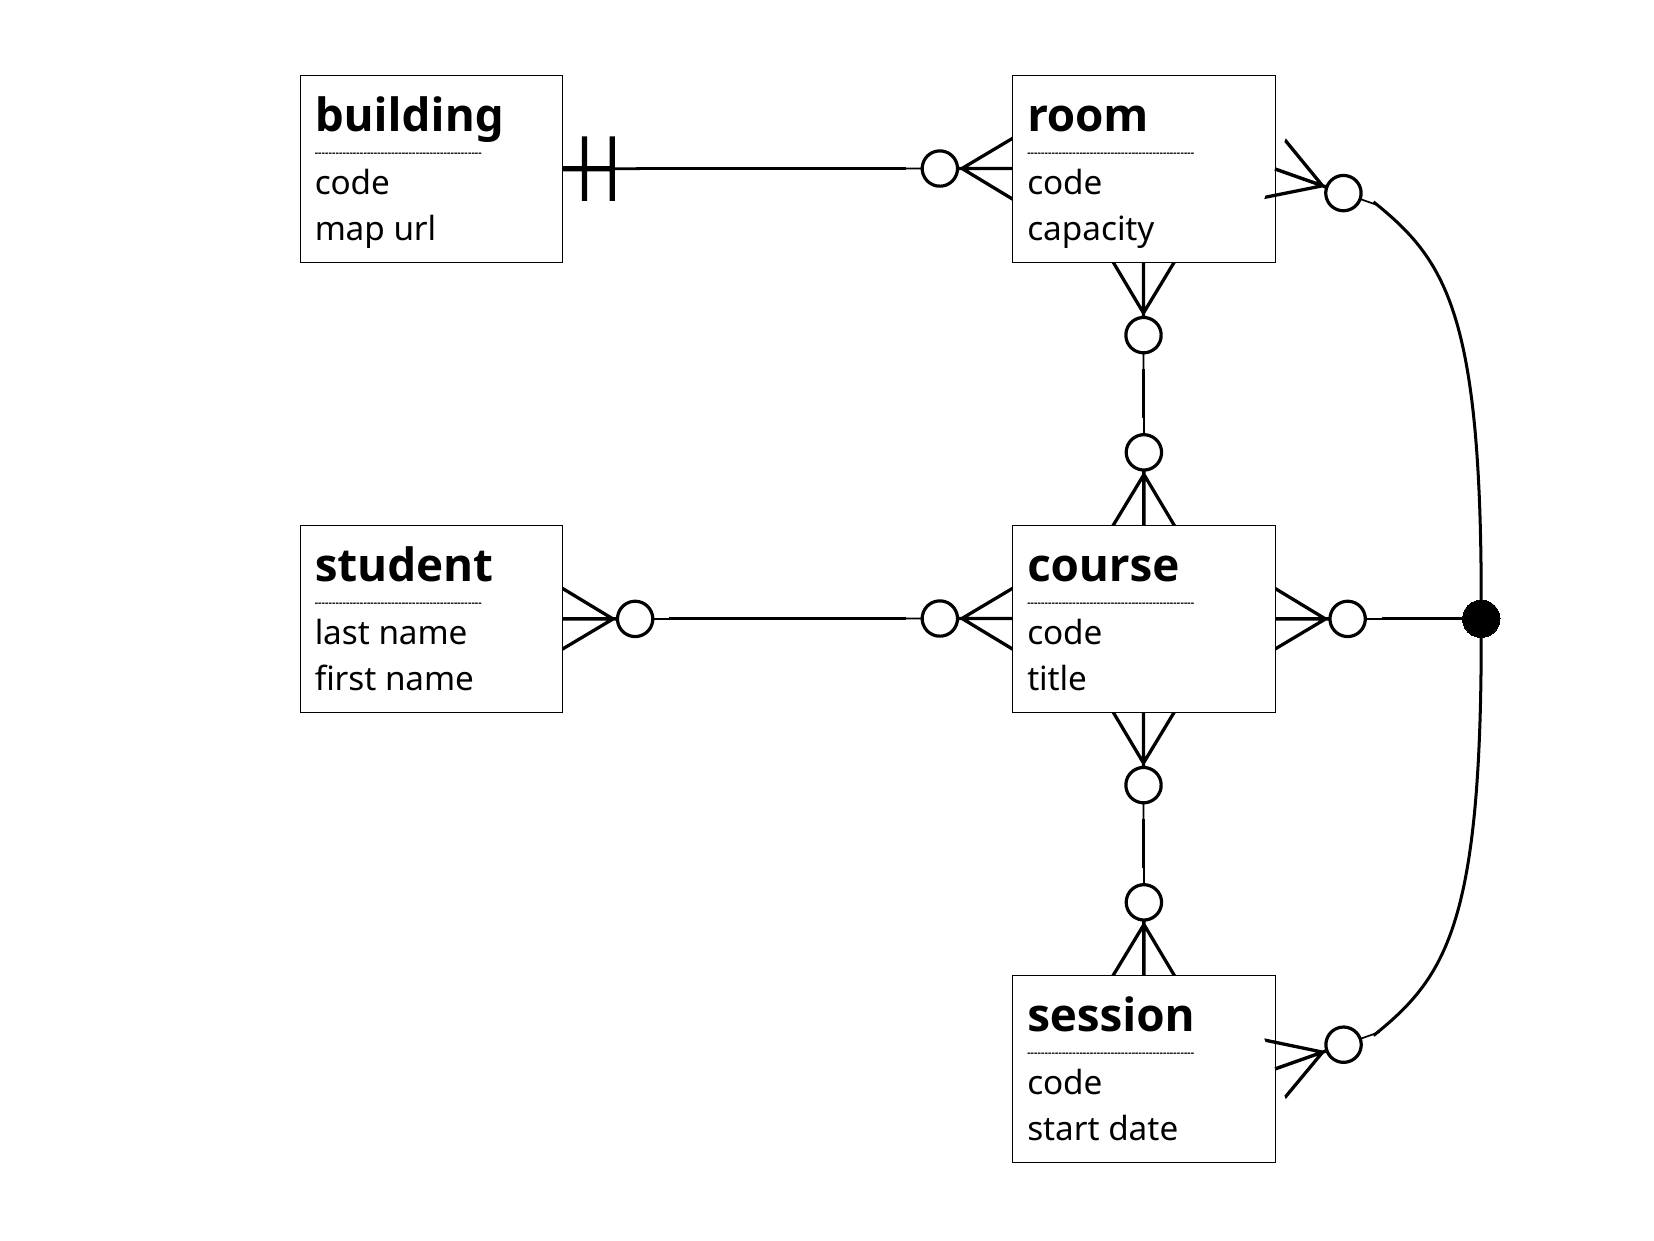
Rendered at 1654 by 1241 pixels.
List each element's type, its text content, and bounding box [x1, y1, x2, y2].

text_box room ------------------------------------------------ code capacity [1012, 75, 1276, 263]
text_box [1462, 600, 1501, 638]
text_box student ------------------------------------------------ last name first name [300, 525, 563, 713]
text_box building ------------------------------------------------ code map url [300, 75, 563, 263]
text_box session ------------------------------------------------ code start date [1012, 975, 1276, 1163]
text_box course ------------------------------------------------ code title [1012, 525, 1276, 713]
